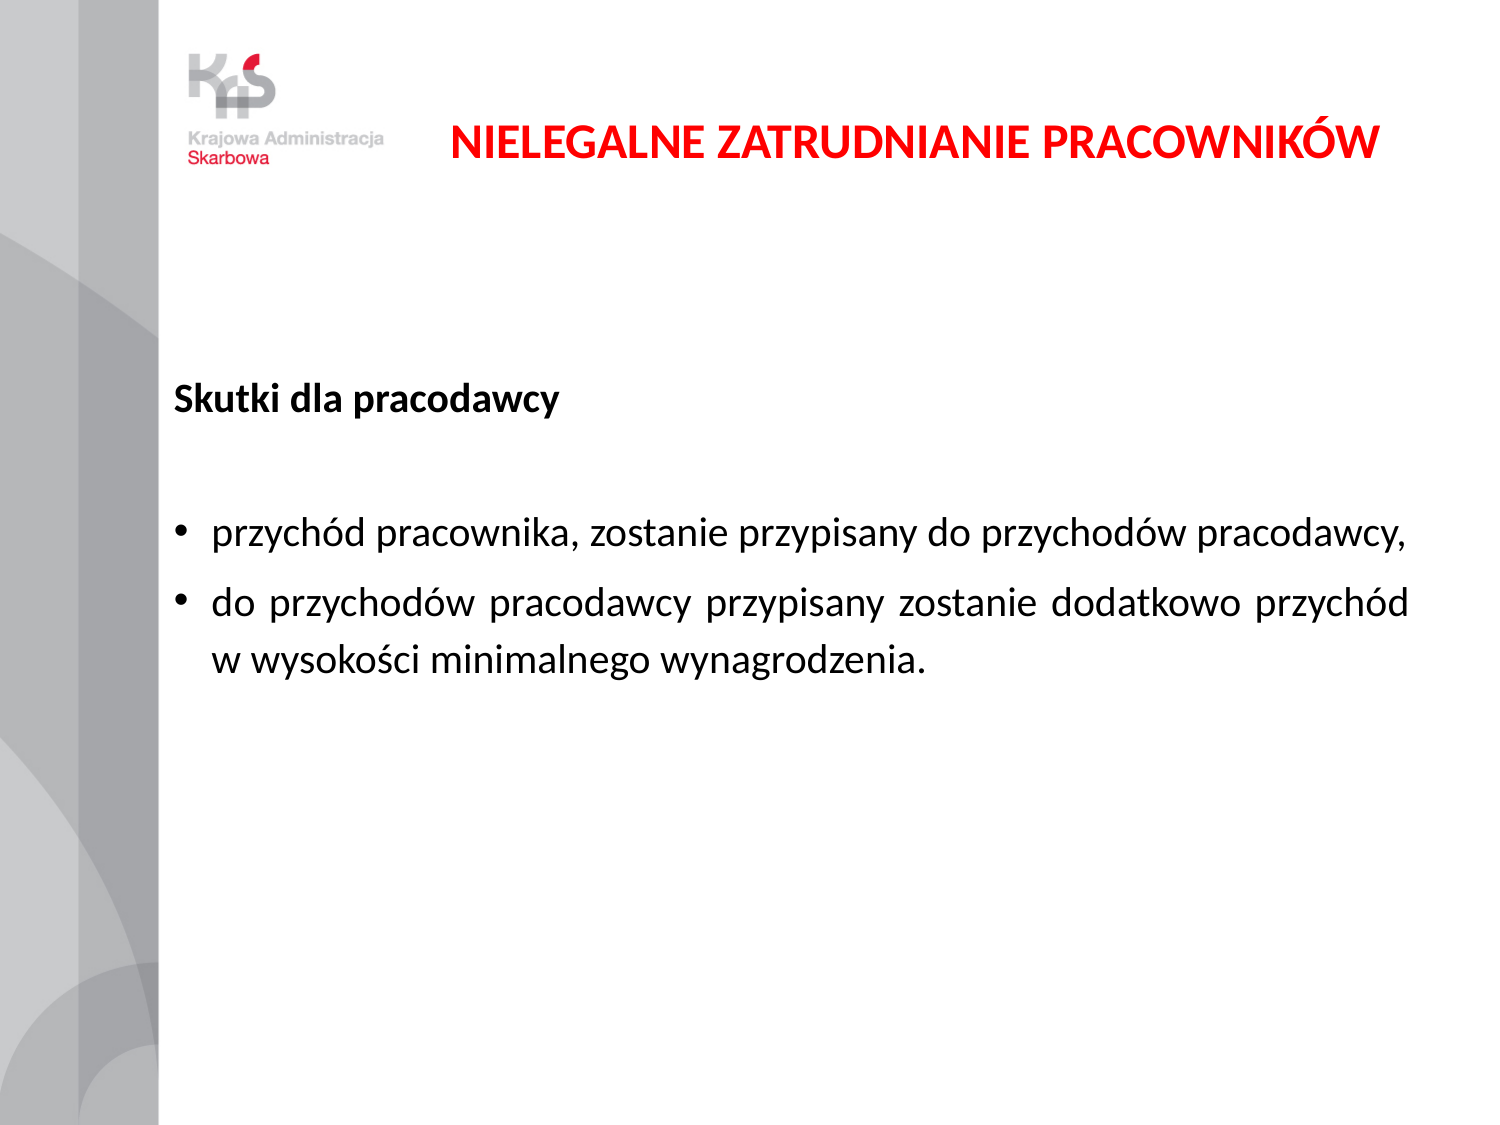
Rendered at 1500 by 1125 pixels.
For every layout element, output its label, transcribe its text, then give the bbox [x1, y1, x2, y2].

title NIELEGALNE ZATRUDNIANIE PRACOWNIKÓW [406, 45, 1425, 233]
list Skutki dla pracodawcy przychód pracownika, zostanie przypisany do przychodów pracodawcy, do przychodów pracodawcy przypisany zostanie dodatkowo przychód w wysokości minimalnego wynagrodzenia. [159, 262, 1425, 1084]
picture [0, 0, 1500, 1125]
